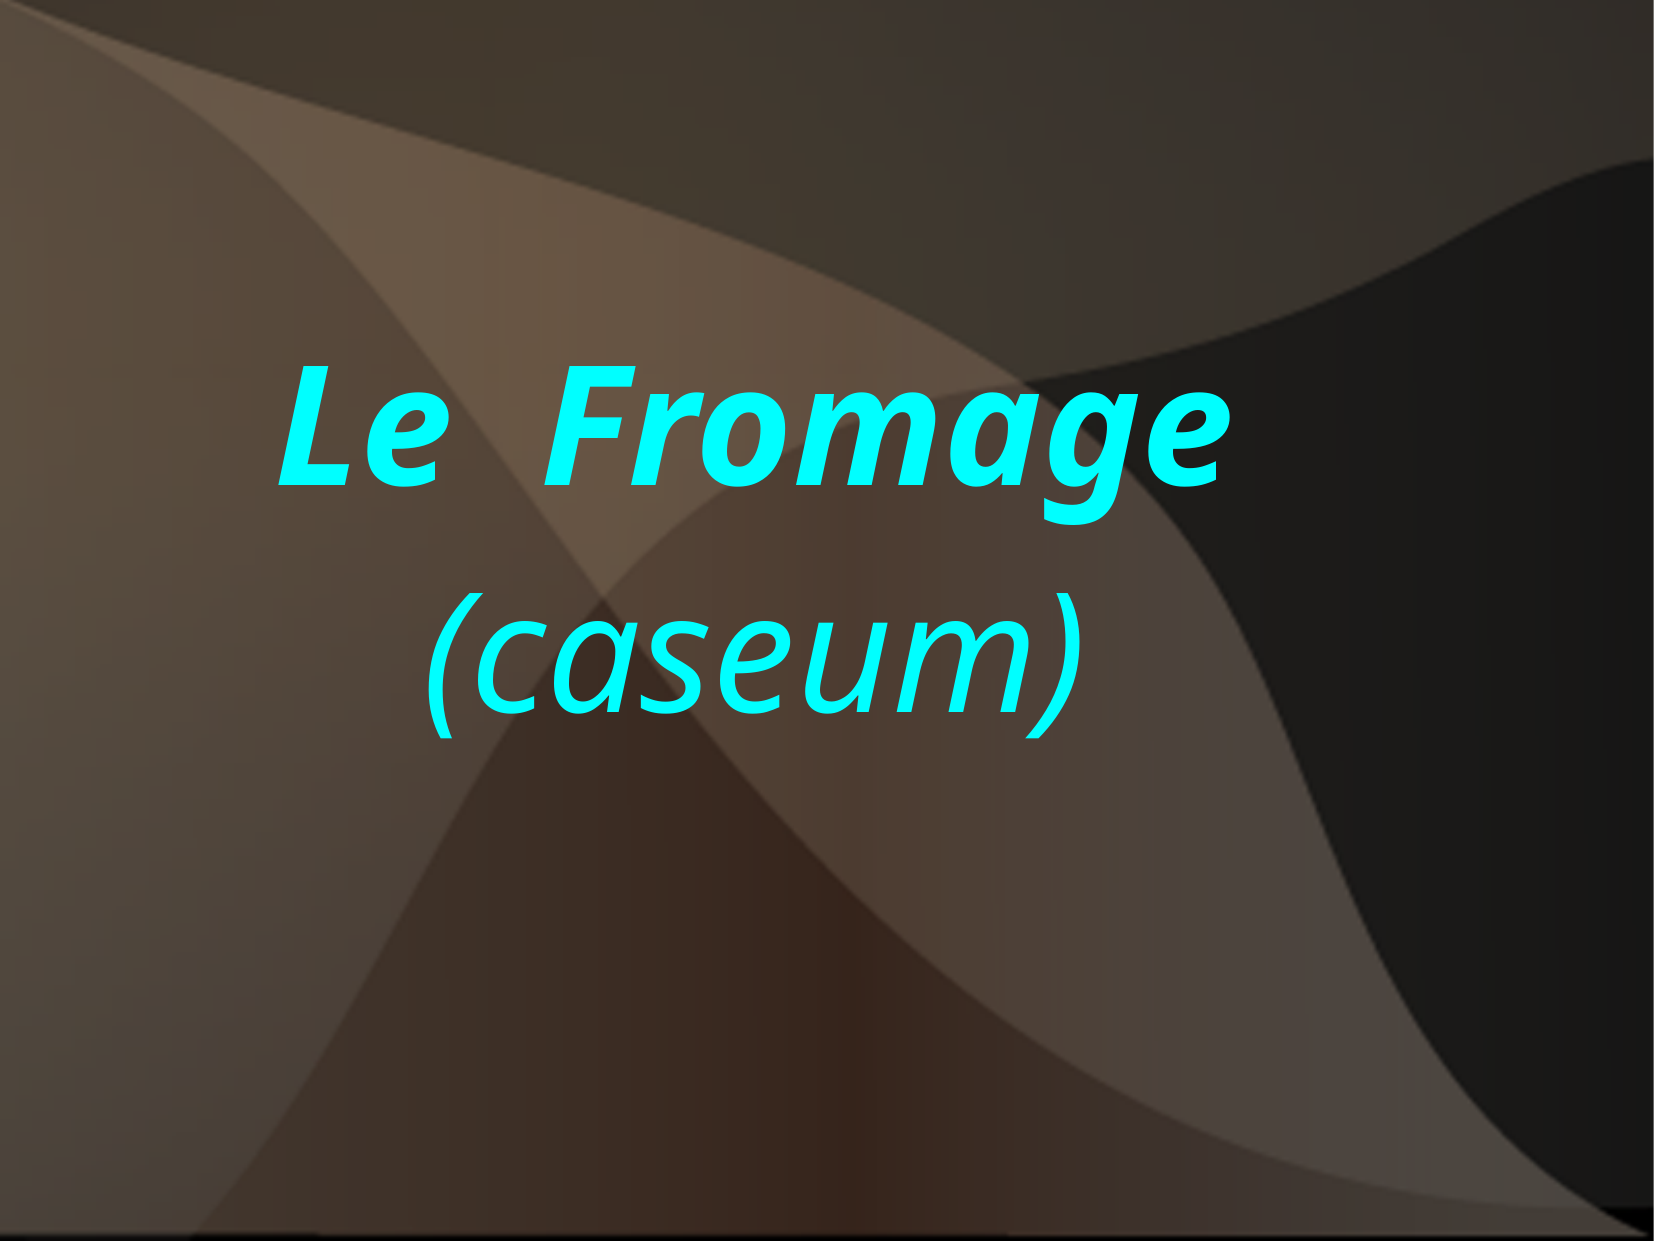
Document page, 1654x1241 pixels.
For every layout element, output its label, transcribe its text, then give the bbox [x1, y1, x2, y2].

picture [0, 0, 1654, 1241]
text_box [70, 83, 1642, 378]
text_box Le Fromage (caseum) [259, 300, 1347, 780]
